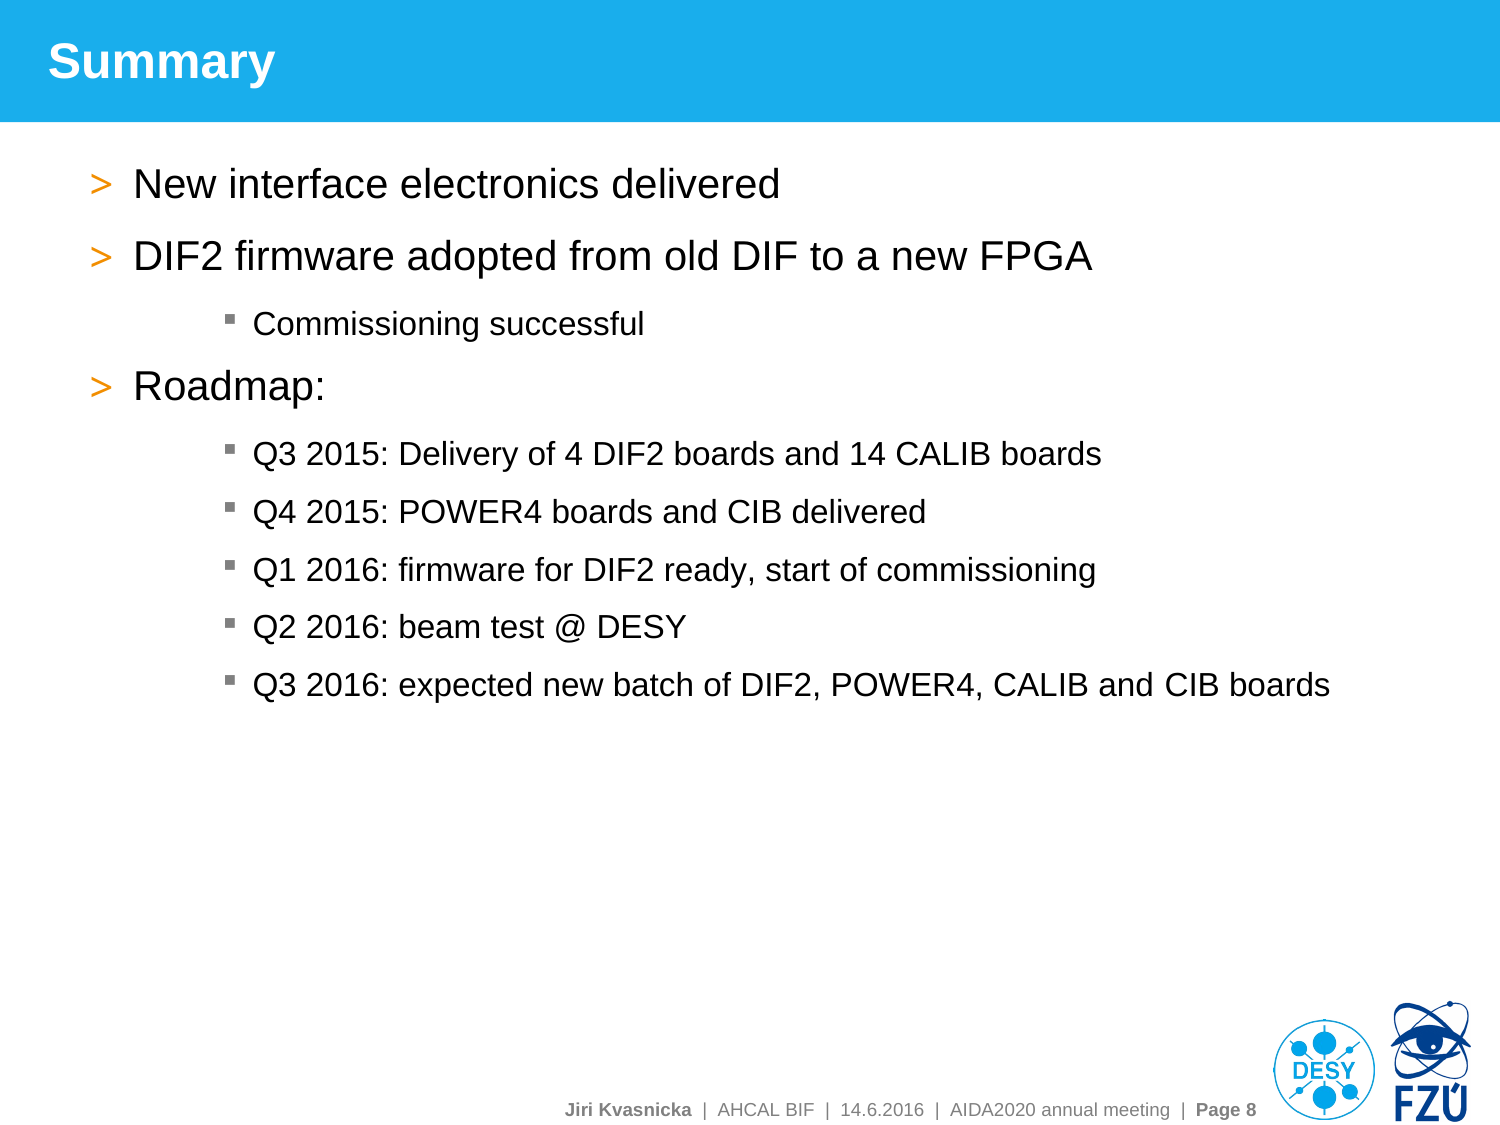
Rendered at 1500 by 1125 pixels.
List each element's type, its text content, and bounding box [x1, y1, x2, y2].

picture [1390, 1000, 1471, 1122]
picture [1273, 1019, 1375, 1120]
list New interface electronics delivered DIF2 firmware adopted from old DIF to a new FPGA Commissioning successful Roadmap: Q3 2015: Delivery of 4 DIF2 boards and 14 CALIB boards Q4 2015: POWER4 boards and CIB delivered Q1 2016: firmware for DIF2 ready, start of commissioning Q2 2016: beam test @ DESY Q3 2016: expected new batch of DIF2, POWER4, CALIB and CIB boards [46, 160, 1444, 813]
title Summary [47, 16, 1446, 107]
